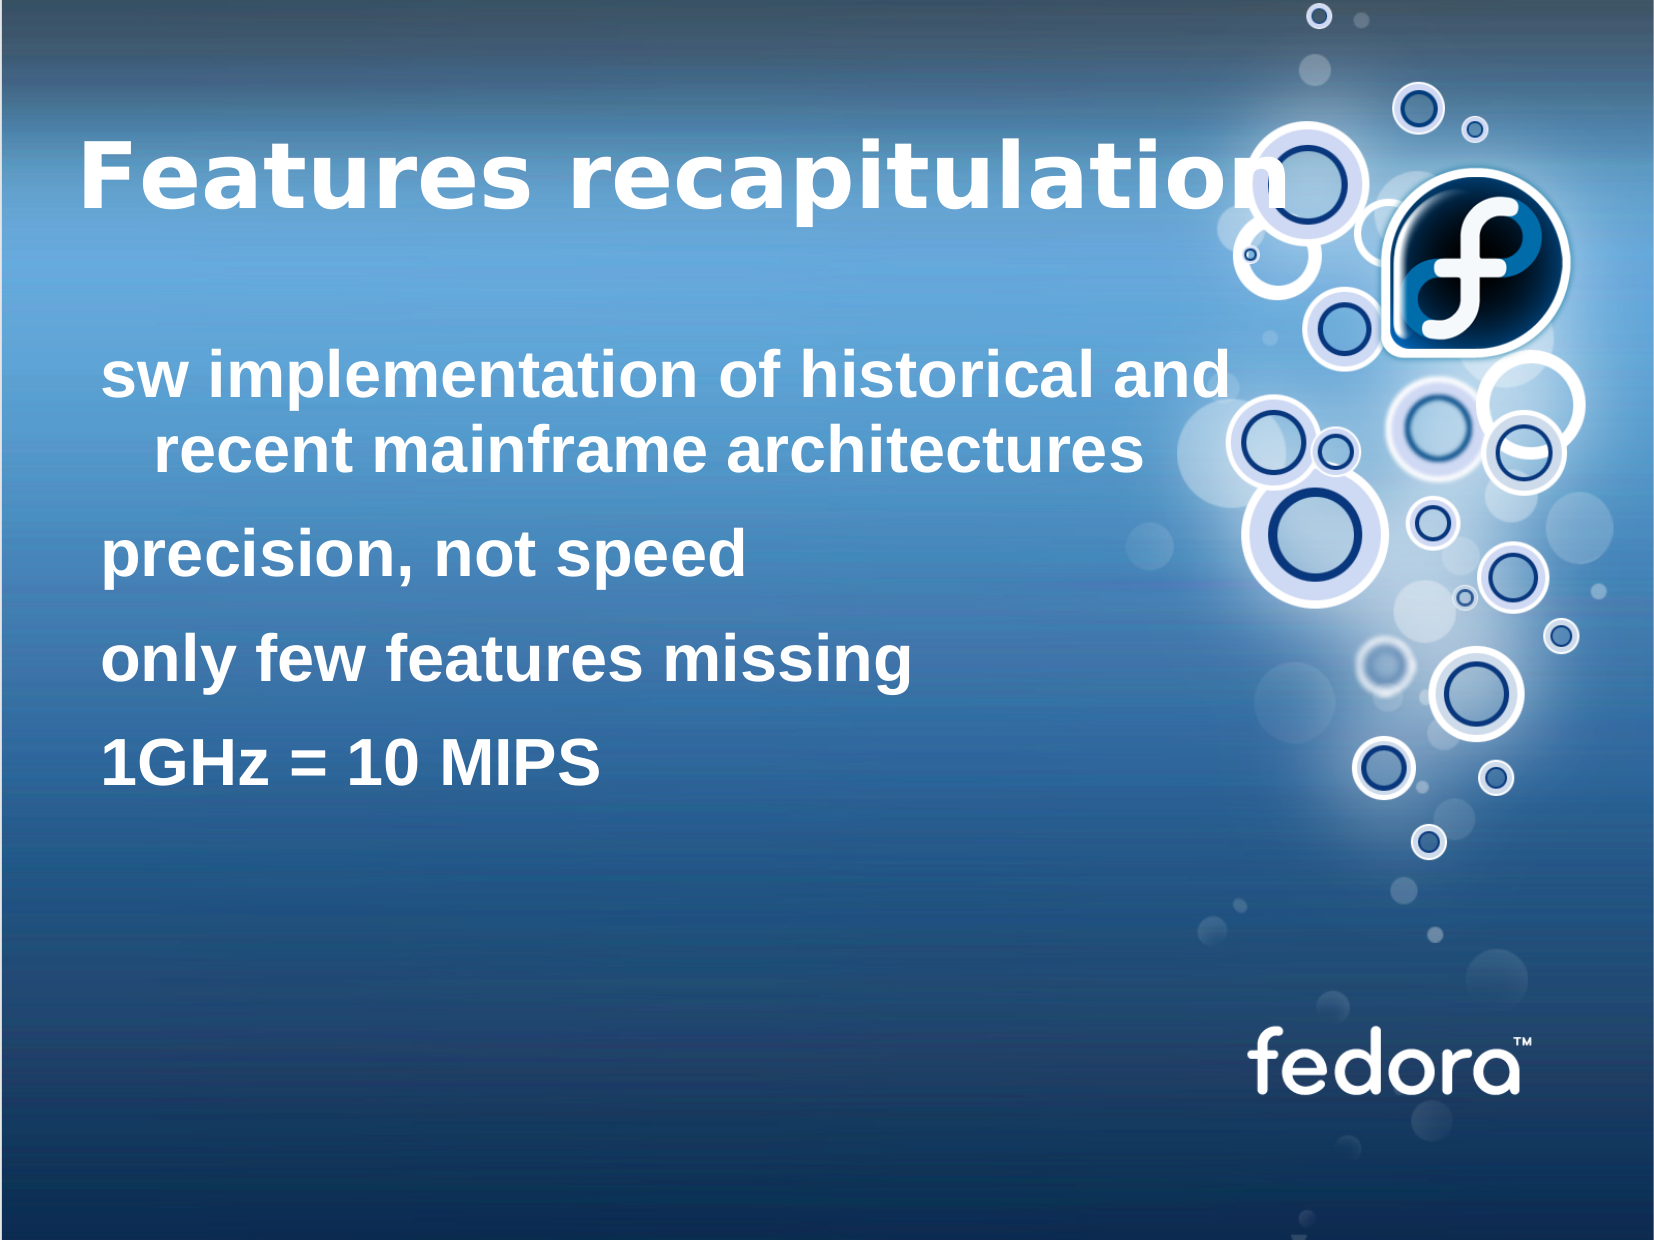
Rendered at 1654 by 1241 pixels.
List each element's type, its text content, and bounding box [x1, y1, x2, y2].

list sw implementation of historical and recent mainframe architectures precision, not speed only few features missing 1GHz = 10 MIPS [82, 337, 1388, 1156]
picture [1, 0, 1654, 1240]
title Features recapitulation [76, 73, 1565, 281]
